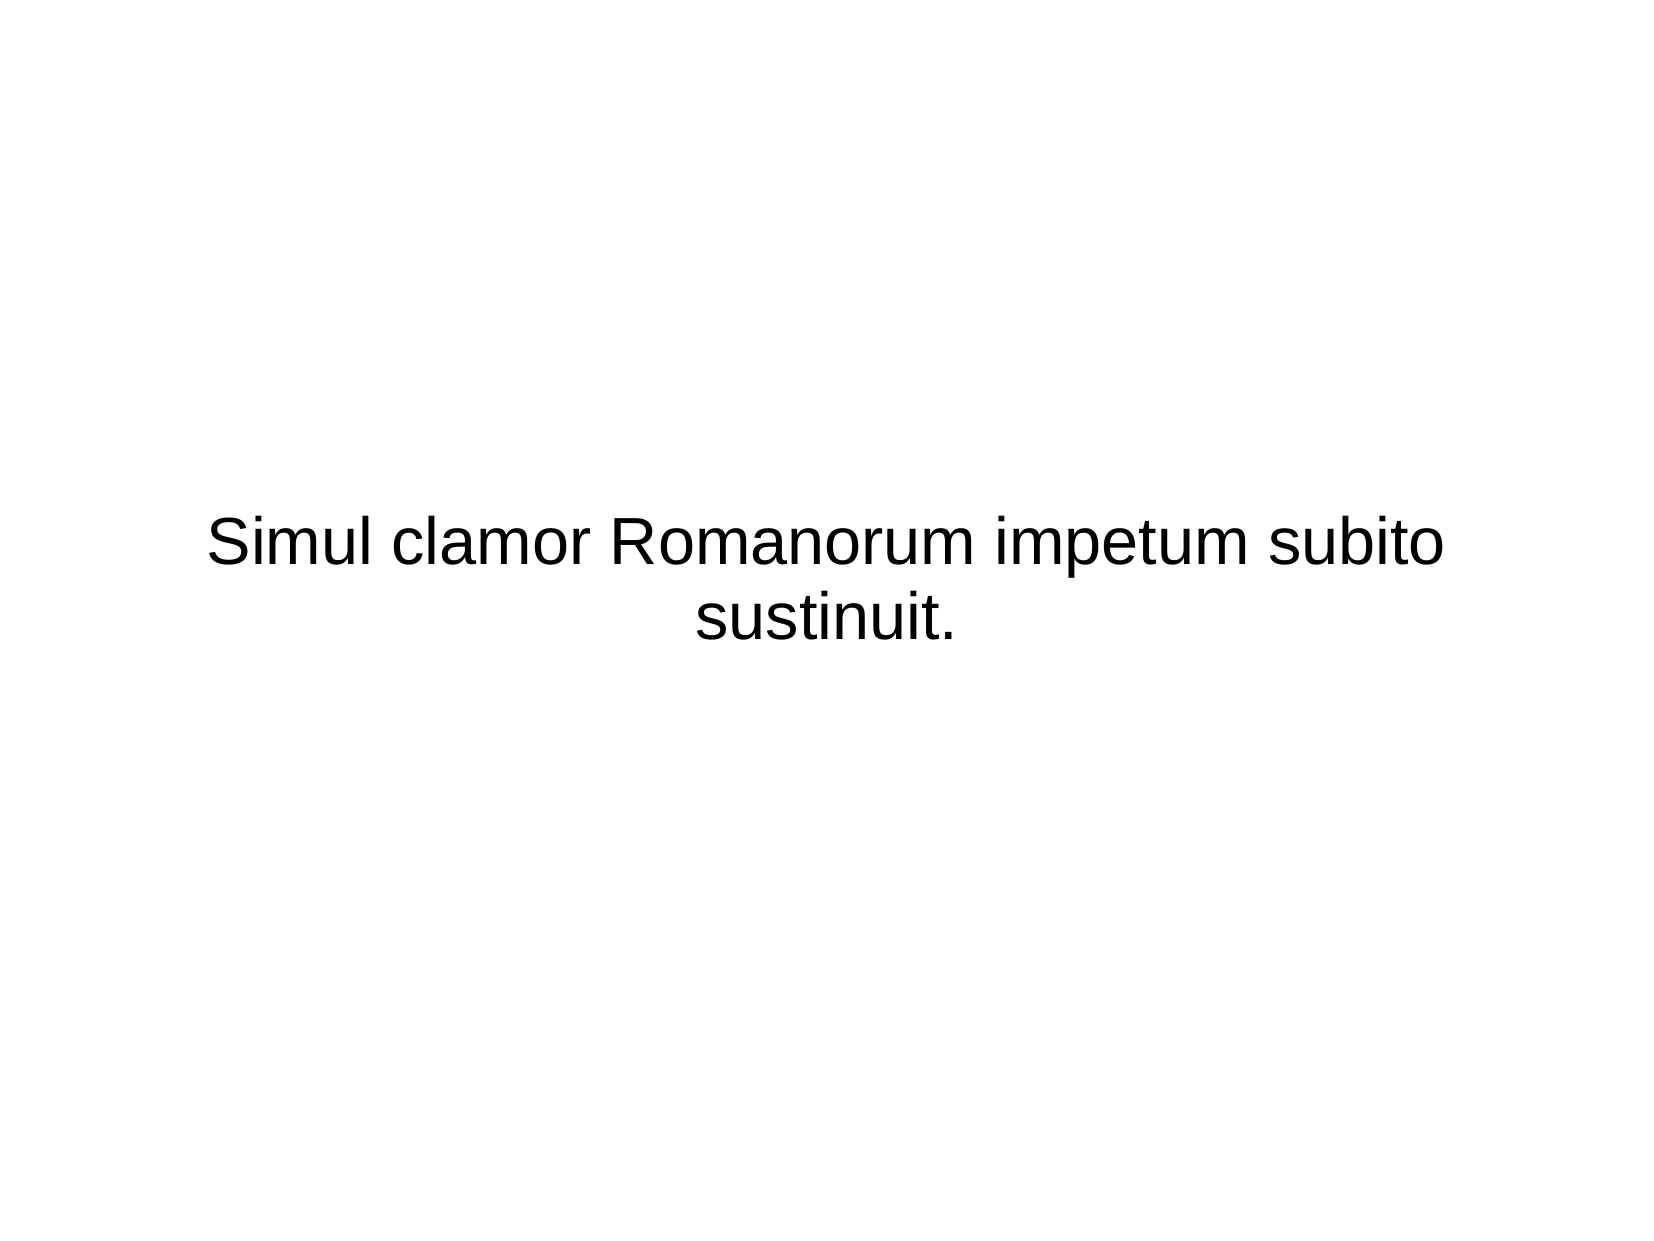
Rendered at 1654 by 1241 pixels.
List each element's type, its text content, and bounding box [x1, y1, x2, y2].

subtitle Simul clamor Romanorum impetum subito sustinuit. [82, 49, 1571, 1109]
